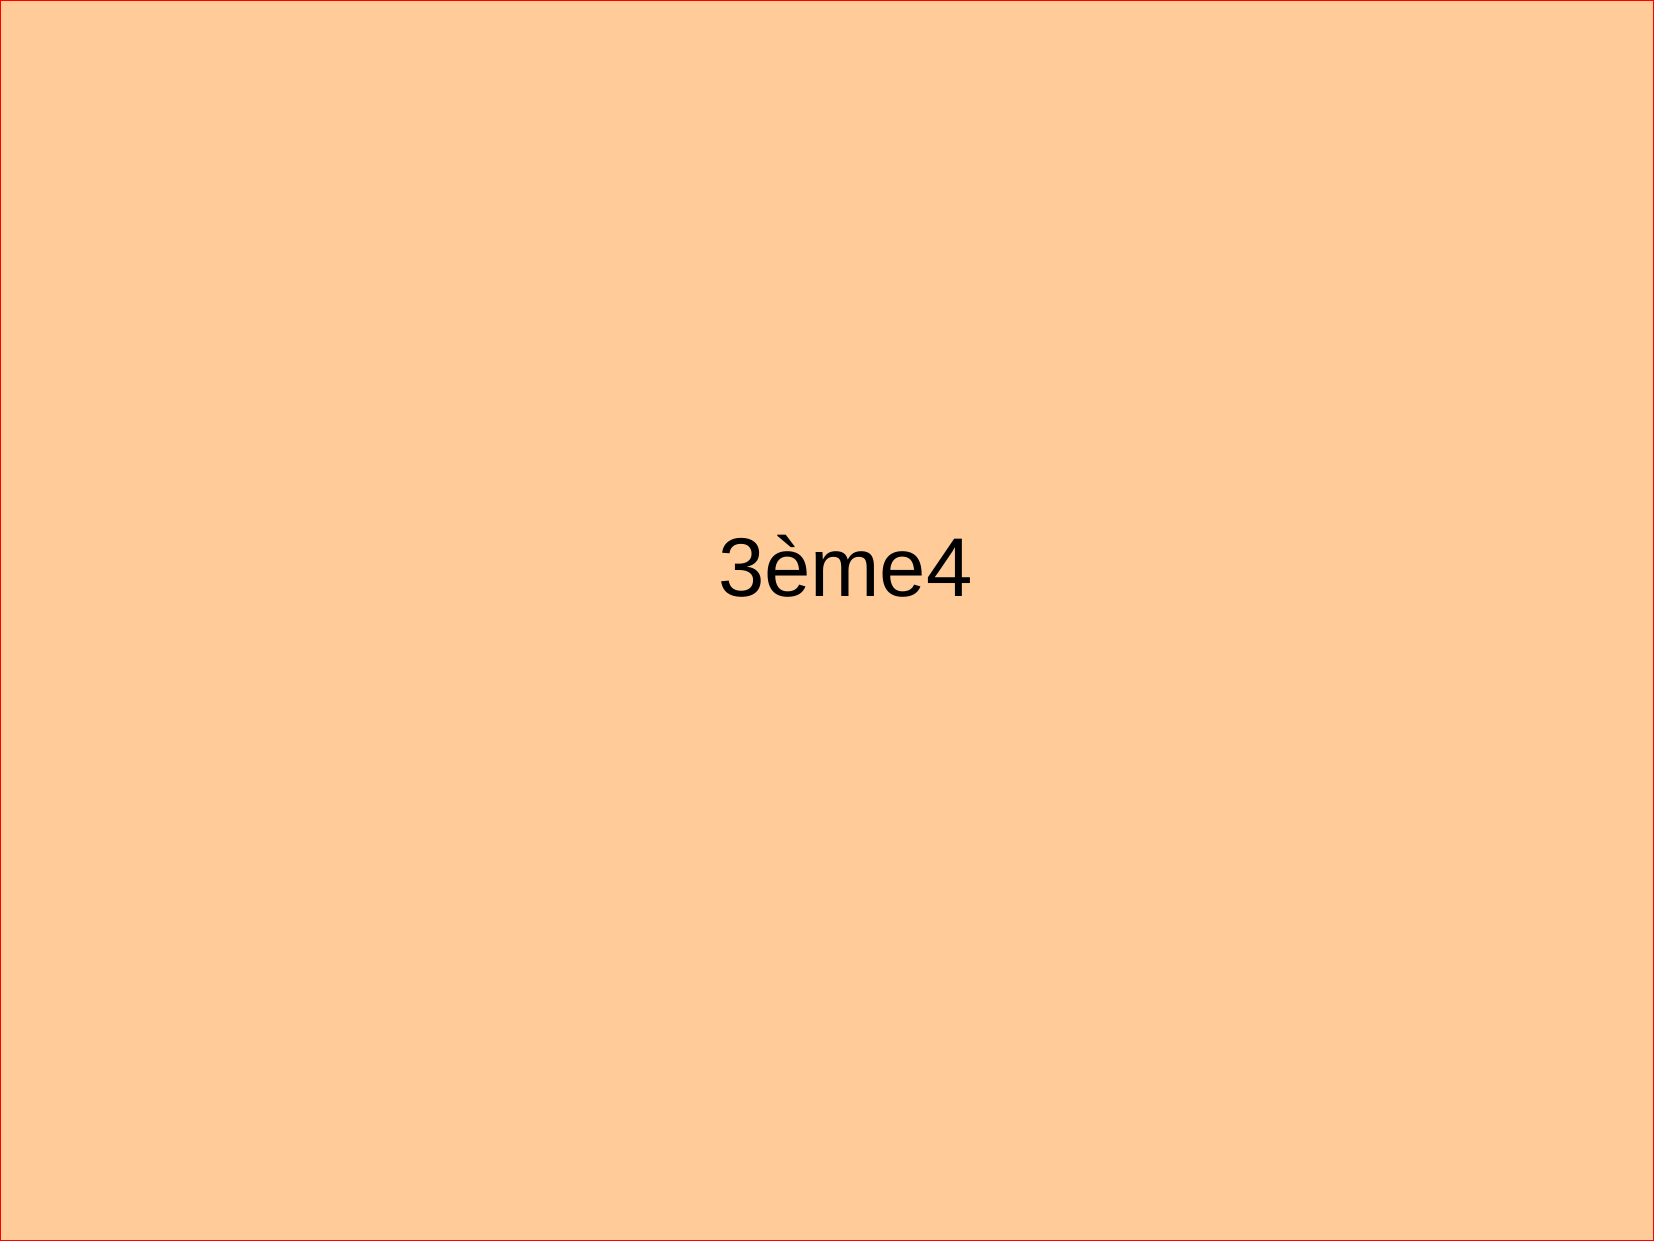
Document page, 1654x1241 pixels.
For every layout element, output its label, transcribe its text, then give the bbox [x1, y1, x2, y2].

text_box 3ème4 [472, 383, 1219, 857]
text_box [0, 0, 1654, 1241]
